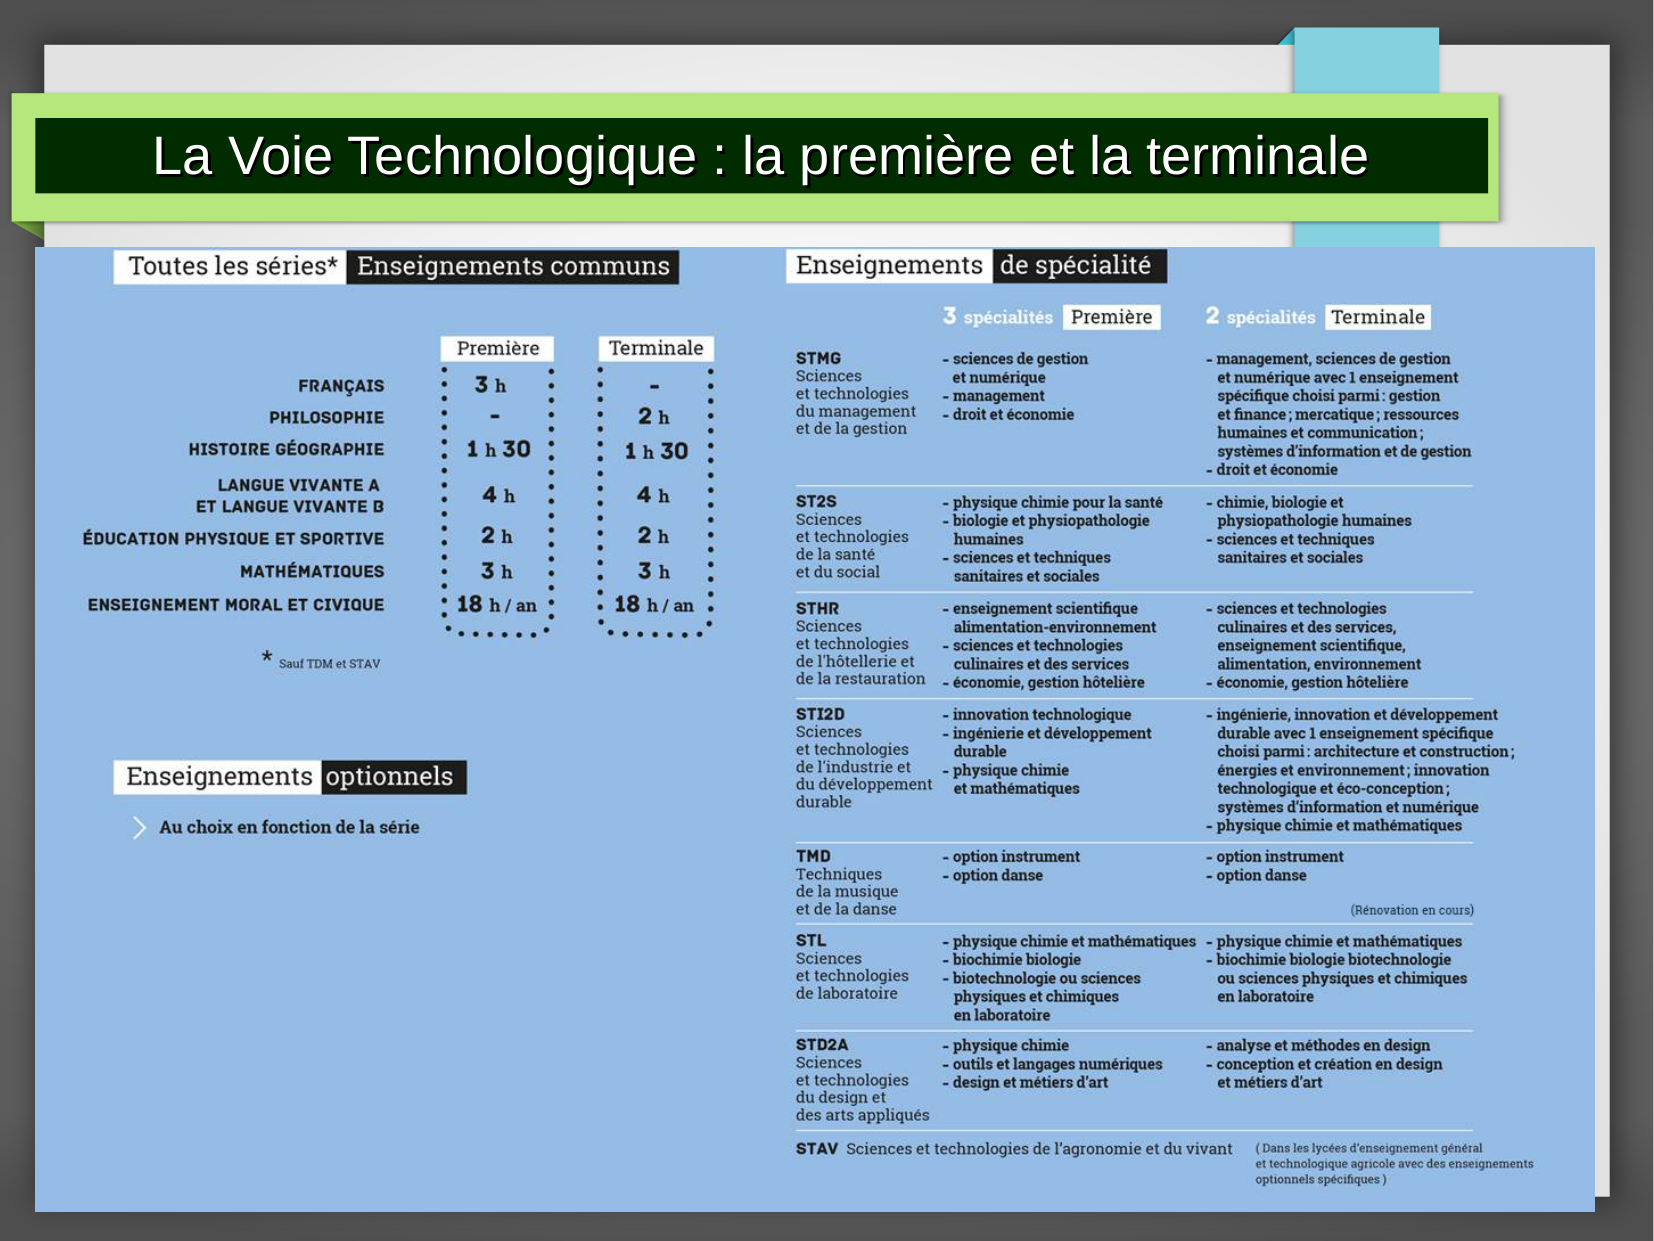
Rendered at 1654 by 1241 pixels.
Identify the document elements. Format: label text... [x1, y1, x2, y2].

text_box La Voie Technologique : la première et la terminale [35, 118, 1489, 194]
picture [0, 0, 1654, 1241]
